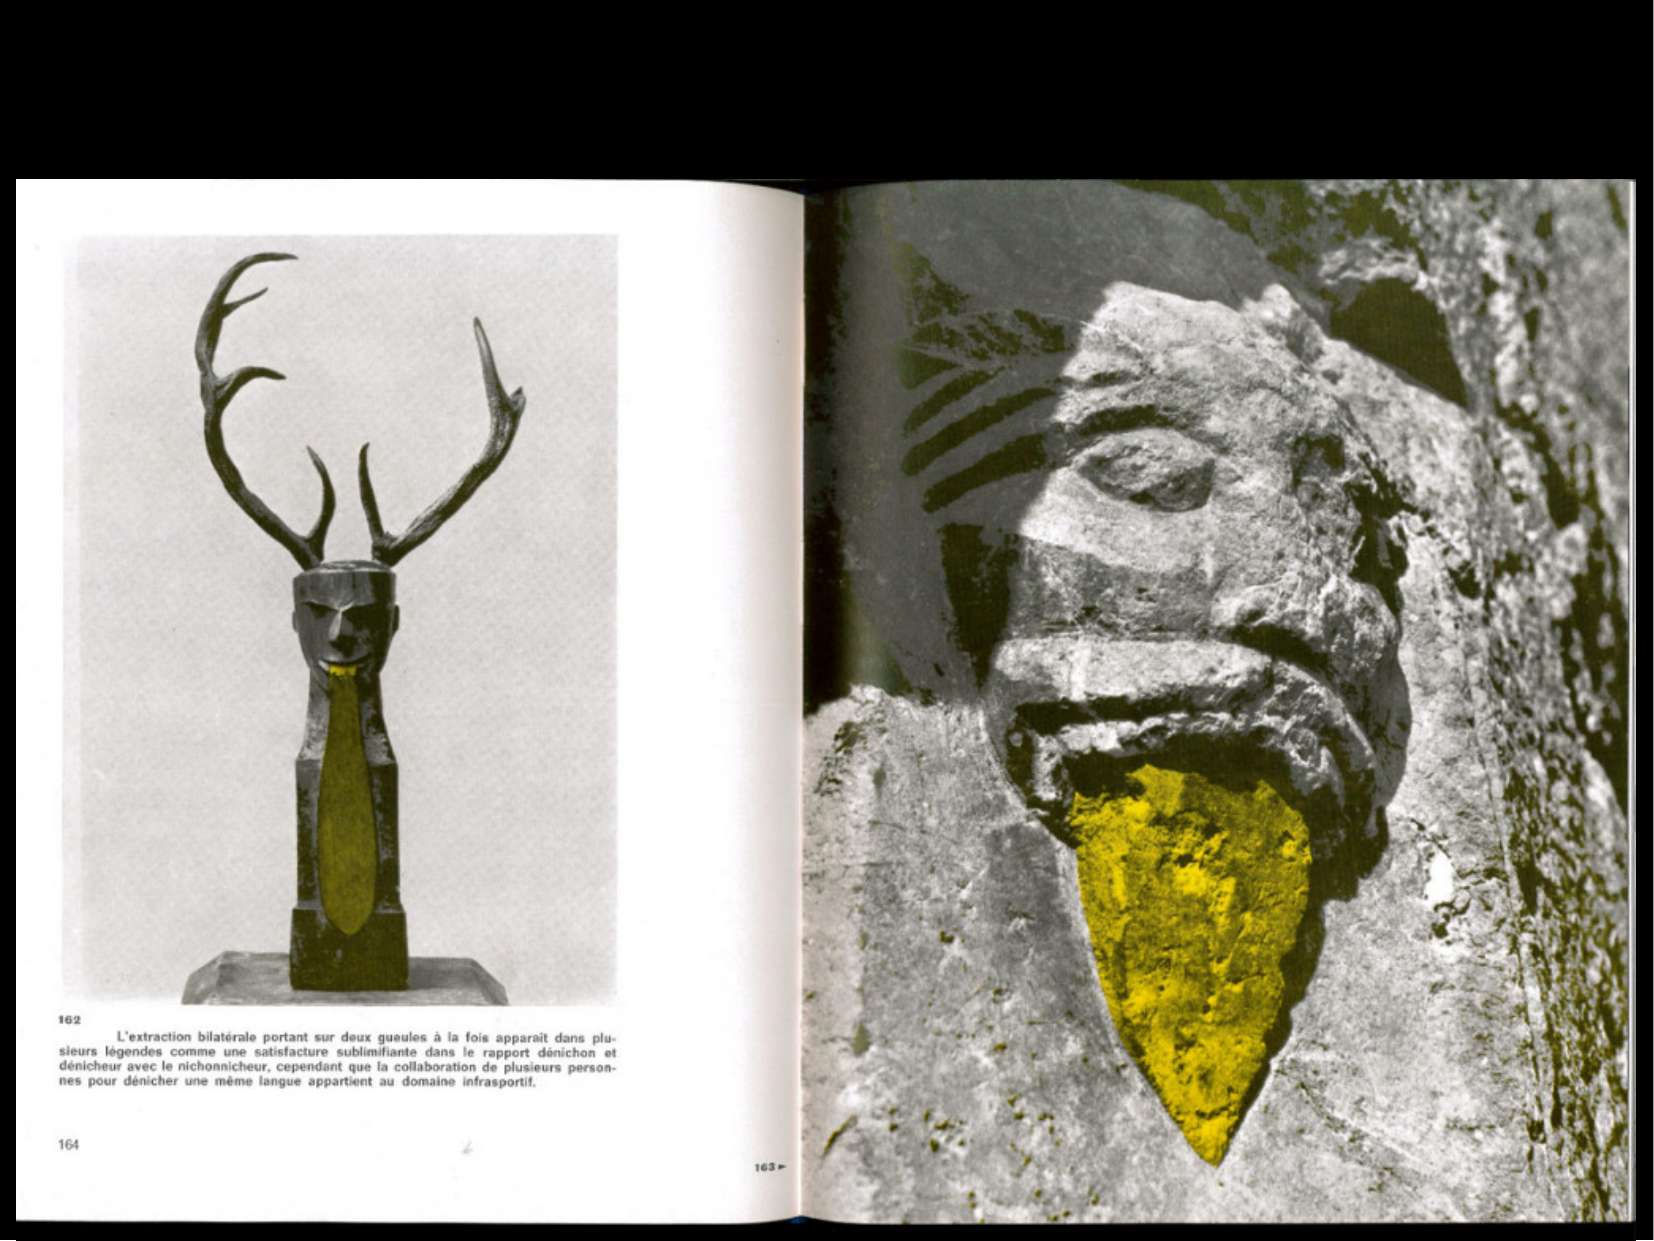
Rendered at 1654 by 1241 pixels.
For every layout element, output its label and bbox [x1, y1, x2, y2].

picture [16, 179, 1636, 1241]
